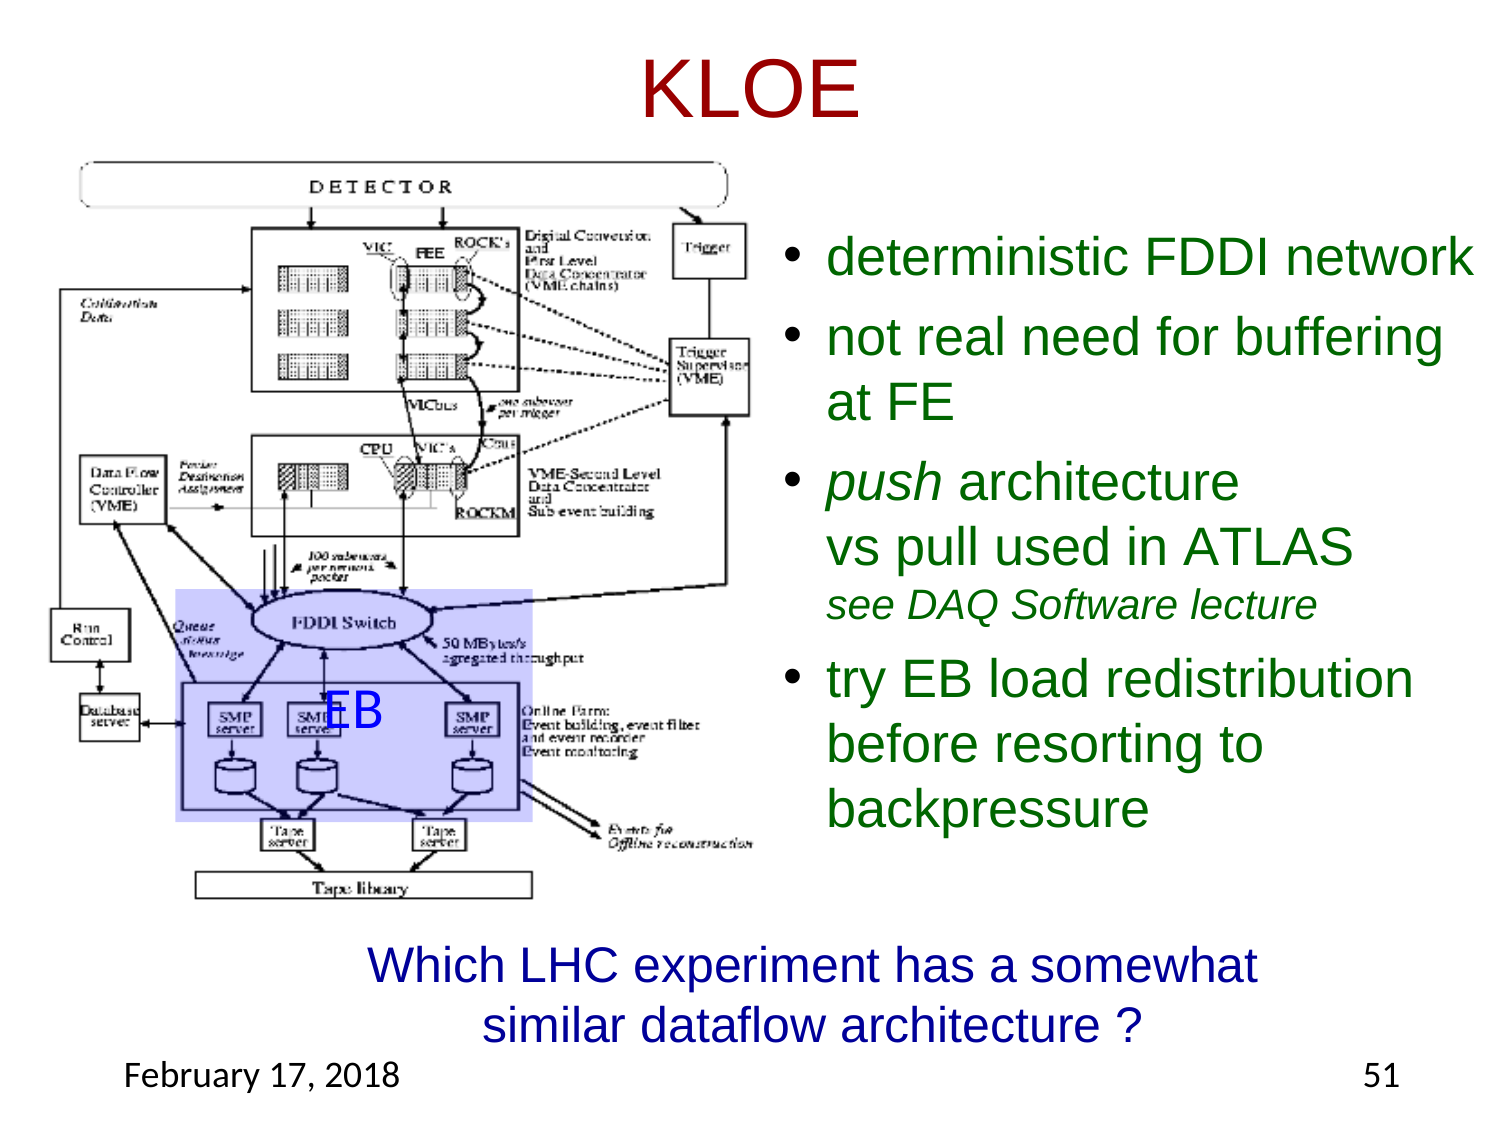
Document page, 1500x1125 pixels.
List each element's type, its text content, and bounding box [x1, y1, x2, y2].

text_box Which LHC experiment has a somewhat similar dataflow architecture ? [329, 925, 1298, 1071]
list deterministic FDDI network not real need for buffering at FE push architecture vs pull used in ATLAS see DAQ Software lecture try EB load redistribution before resorting to backpressure [768, 213, 1497, 875]
title KLOE [6, 0, 1495, 169]
picture [18, 144, 772, 919]
text_box EB [175, 589, 533, 823]
